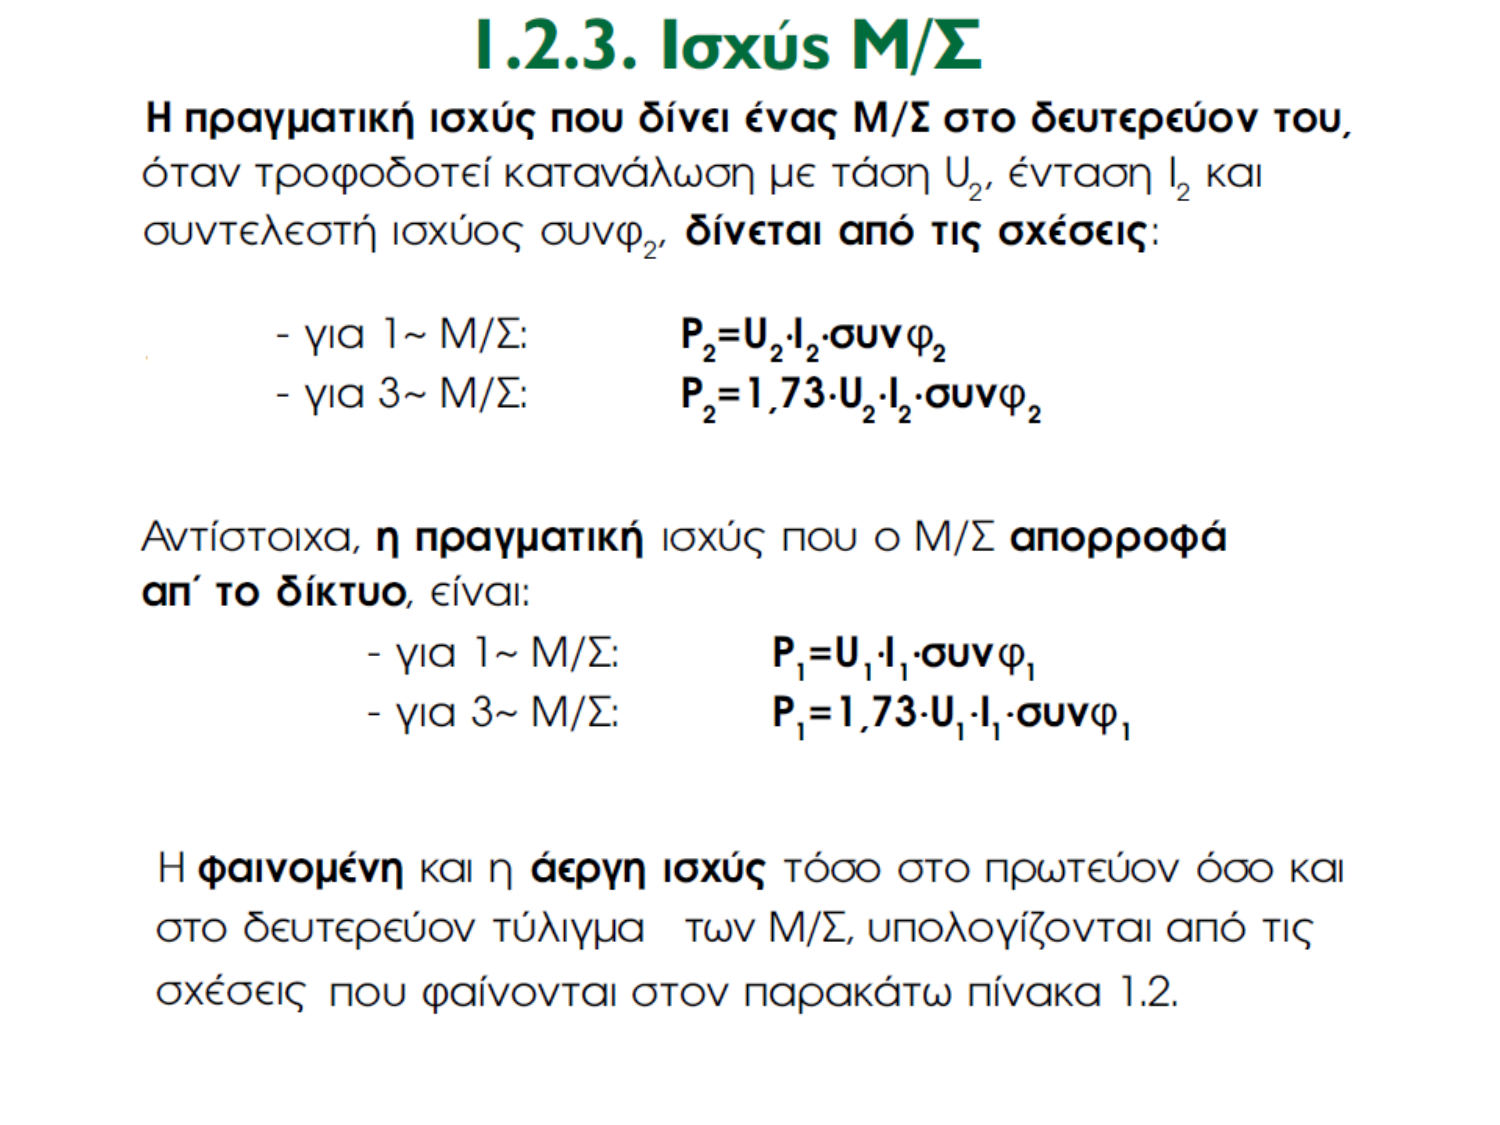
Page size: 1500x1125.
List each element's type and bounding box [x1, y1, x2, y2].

picture [140, 93, 1369, 451]
picture [140, 843, 1354, 1022]
picture [128, 515, 1248, 751]
picture [468, 0, 1005, 88]
